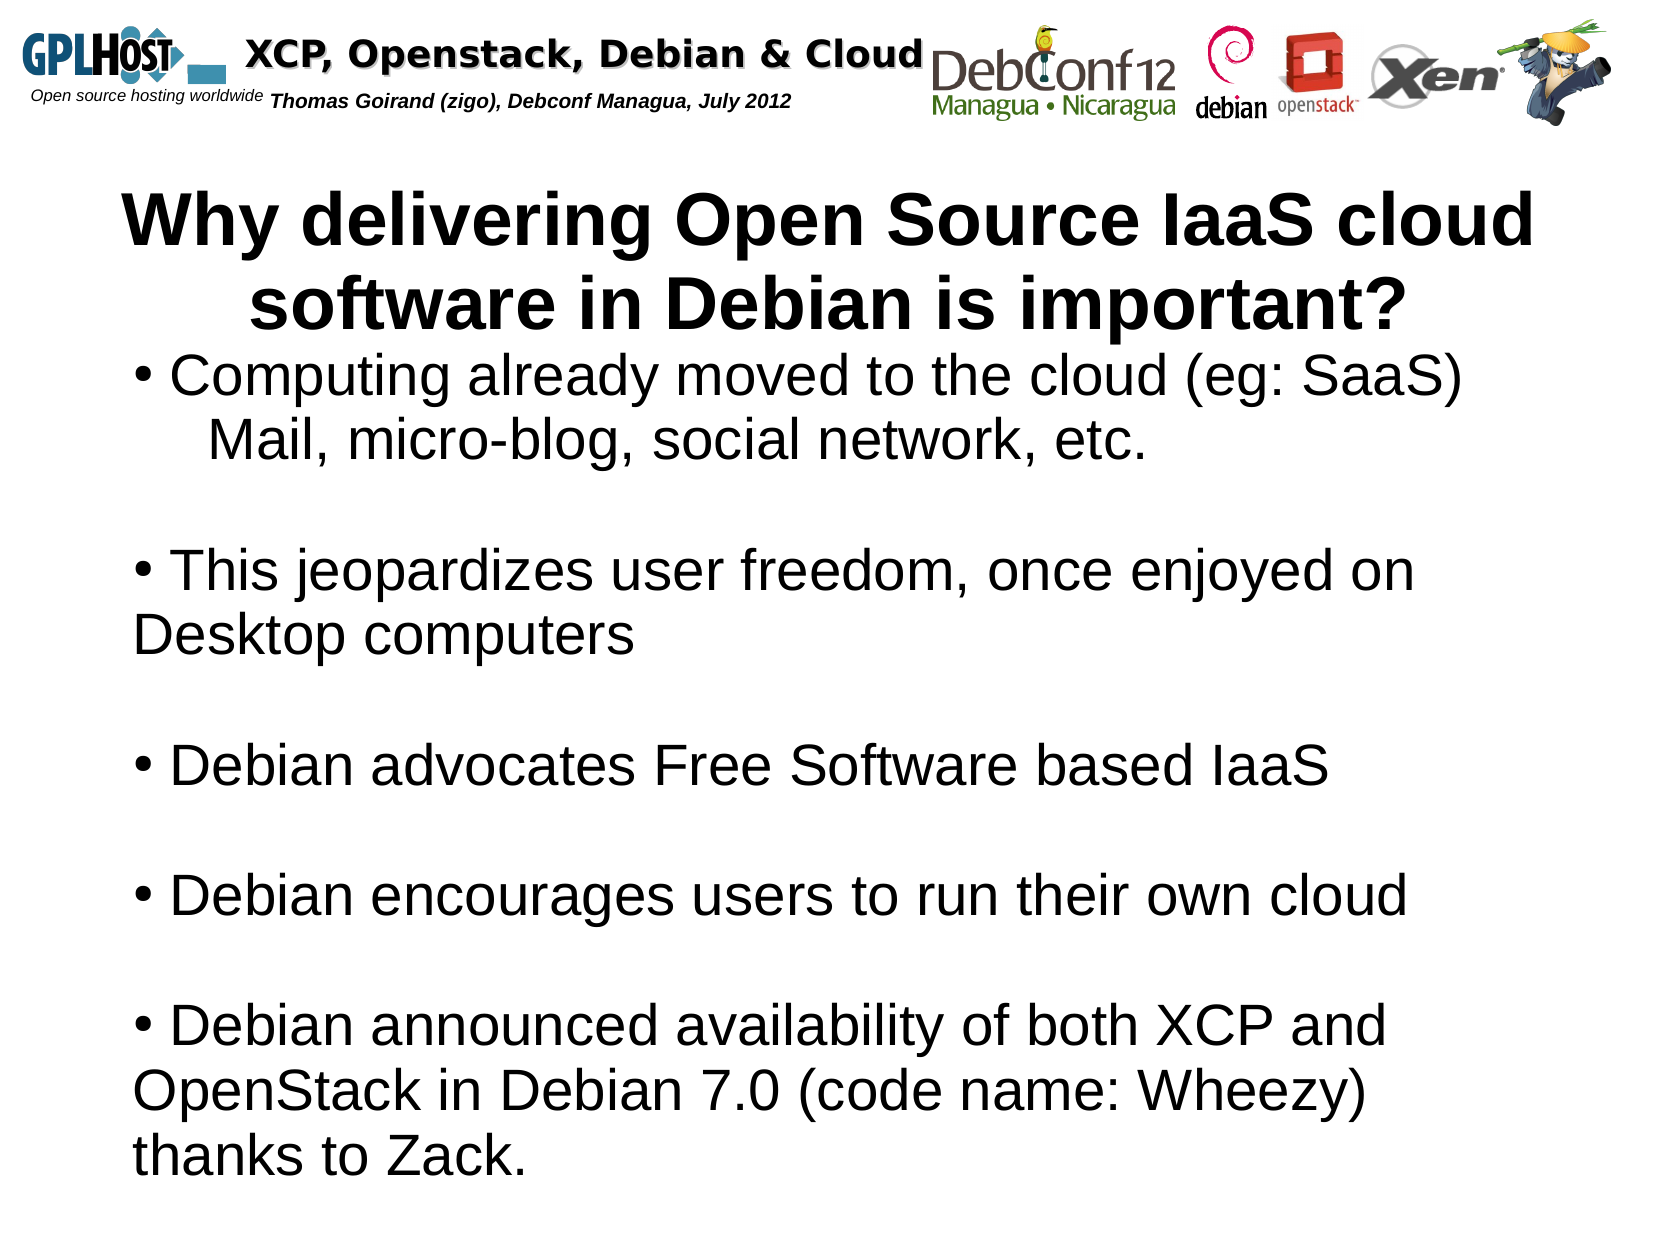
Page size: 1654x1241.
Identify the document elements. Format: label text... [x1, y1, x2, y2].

text_box Computing already moved to the cloud (eg: SaaS) Mail, micro-blog, social network, etc. This jeopardizes user freedom, once enjoyed on Desktop computers Debian advocates Free Software based IaaS Debian encourages users to run their own cloud Debian announced availability of both XCP and OpenStack in Debian 7.0 (code name: Wheezy) thanks to Zack. [118, 334, 1531, 1195]
picture [21, 19, 226, 89]
picture [1497, 19, 1611, 126]
picture [1271, 24, 1364, 121]
picture [933, 25, 1175, 121]
text_box Why delivering Open Source IaaS cloud software in Debian is important? [103, 170, 1556, 353]
